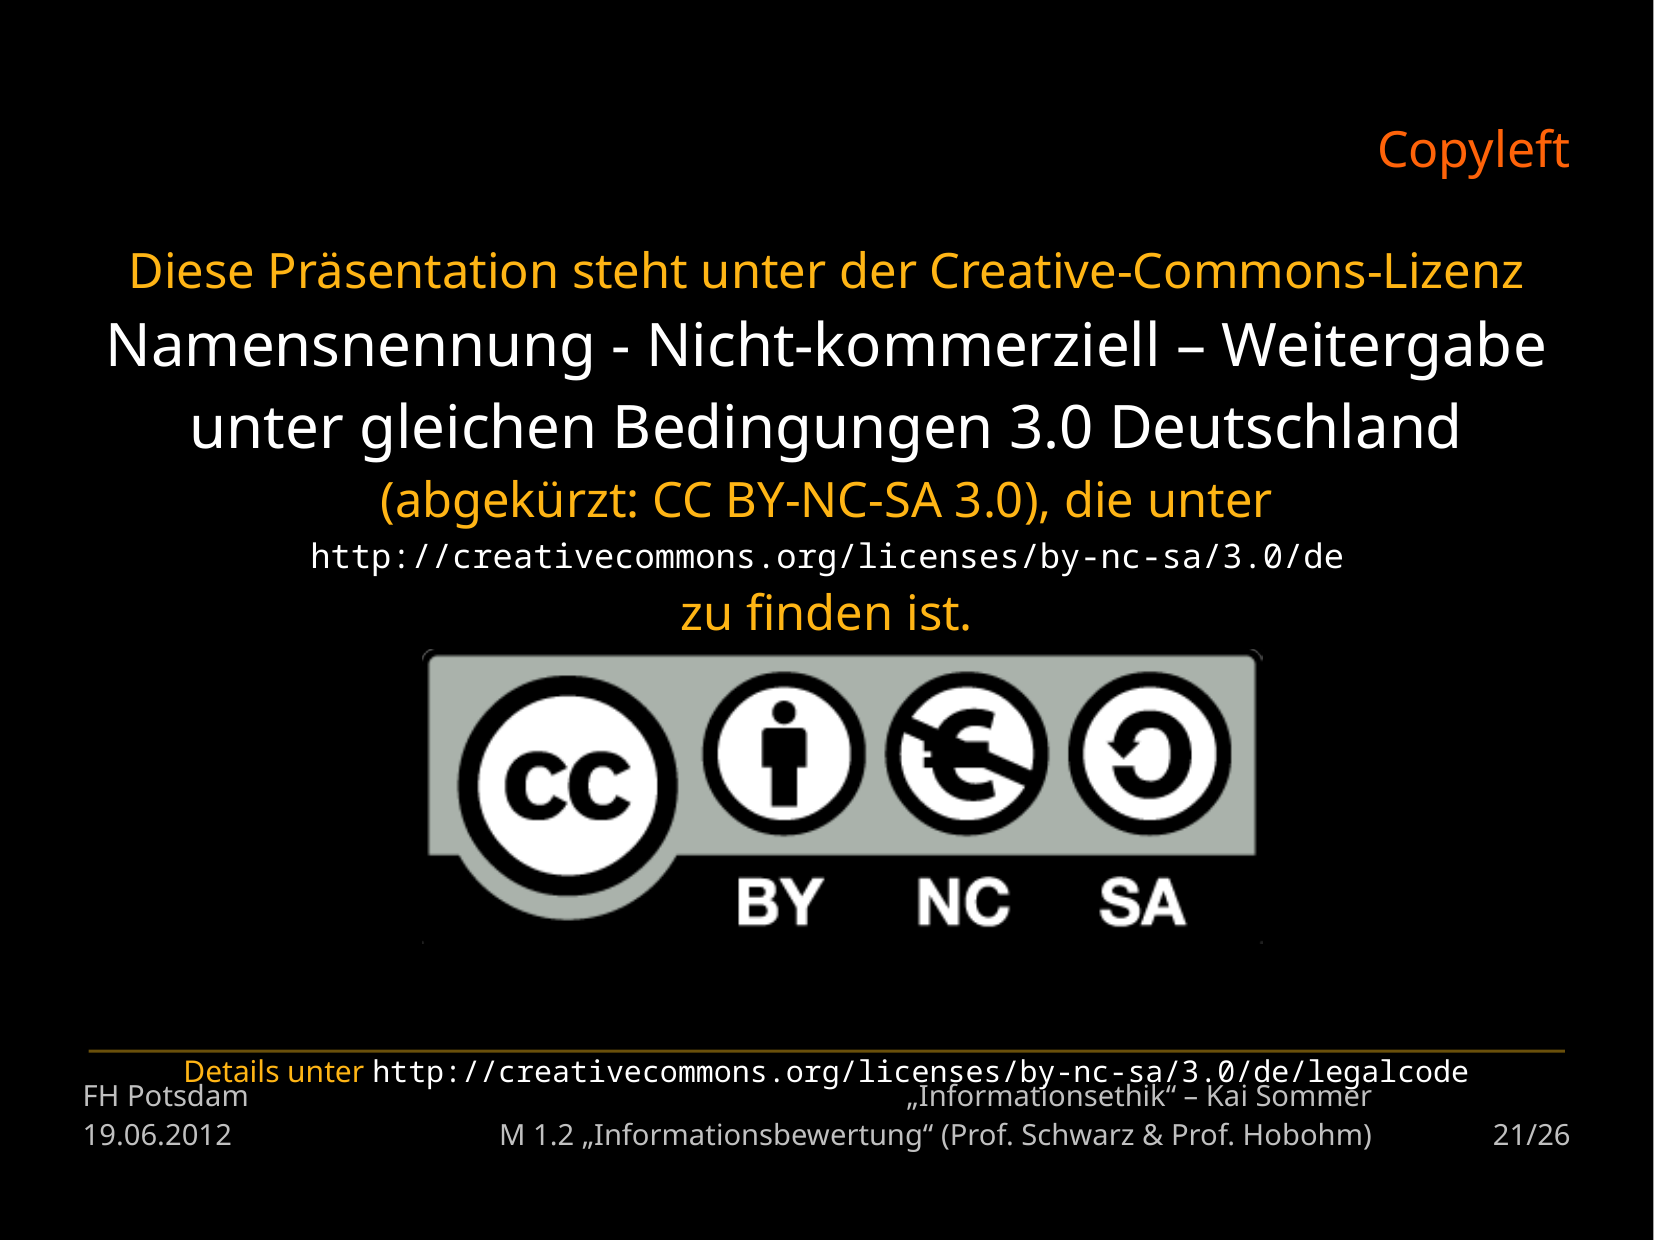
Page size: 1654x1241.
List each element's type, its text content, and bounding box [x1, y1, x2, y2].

title Copyleft [82, 88, 1571, 207]
list Diese Präsentation steht unter der Creative-Commons-Lizenz Namensnennung - Nicht-kommerziell – Weitergabe unter gleichen Bedingungen 3.0 Deutschland (abgekürzt: CC BY-NC-SA 3.0), die unter http://creativecommons.org/licenses/by-nc-sa/3.0/de zu finden ist. Details unter http://creativecommons.org/licenses/by-nc-sa/3.0/de/legalcode [82, 236, 1571, 1109]
picture [422, 649, 1263, 944]
